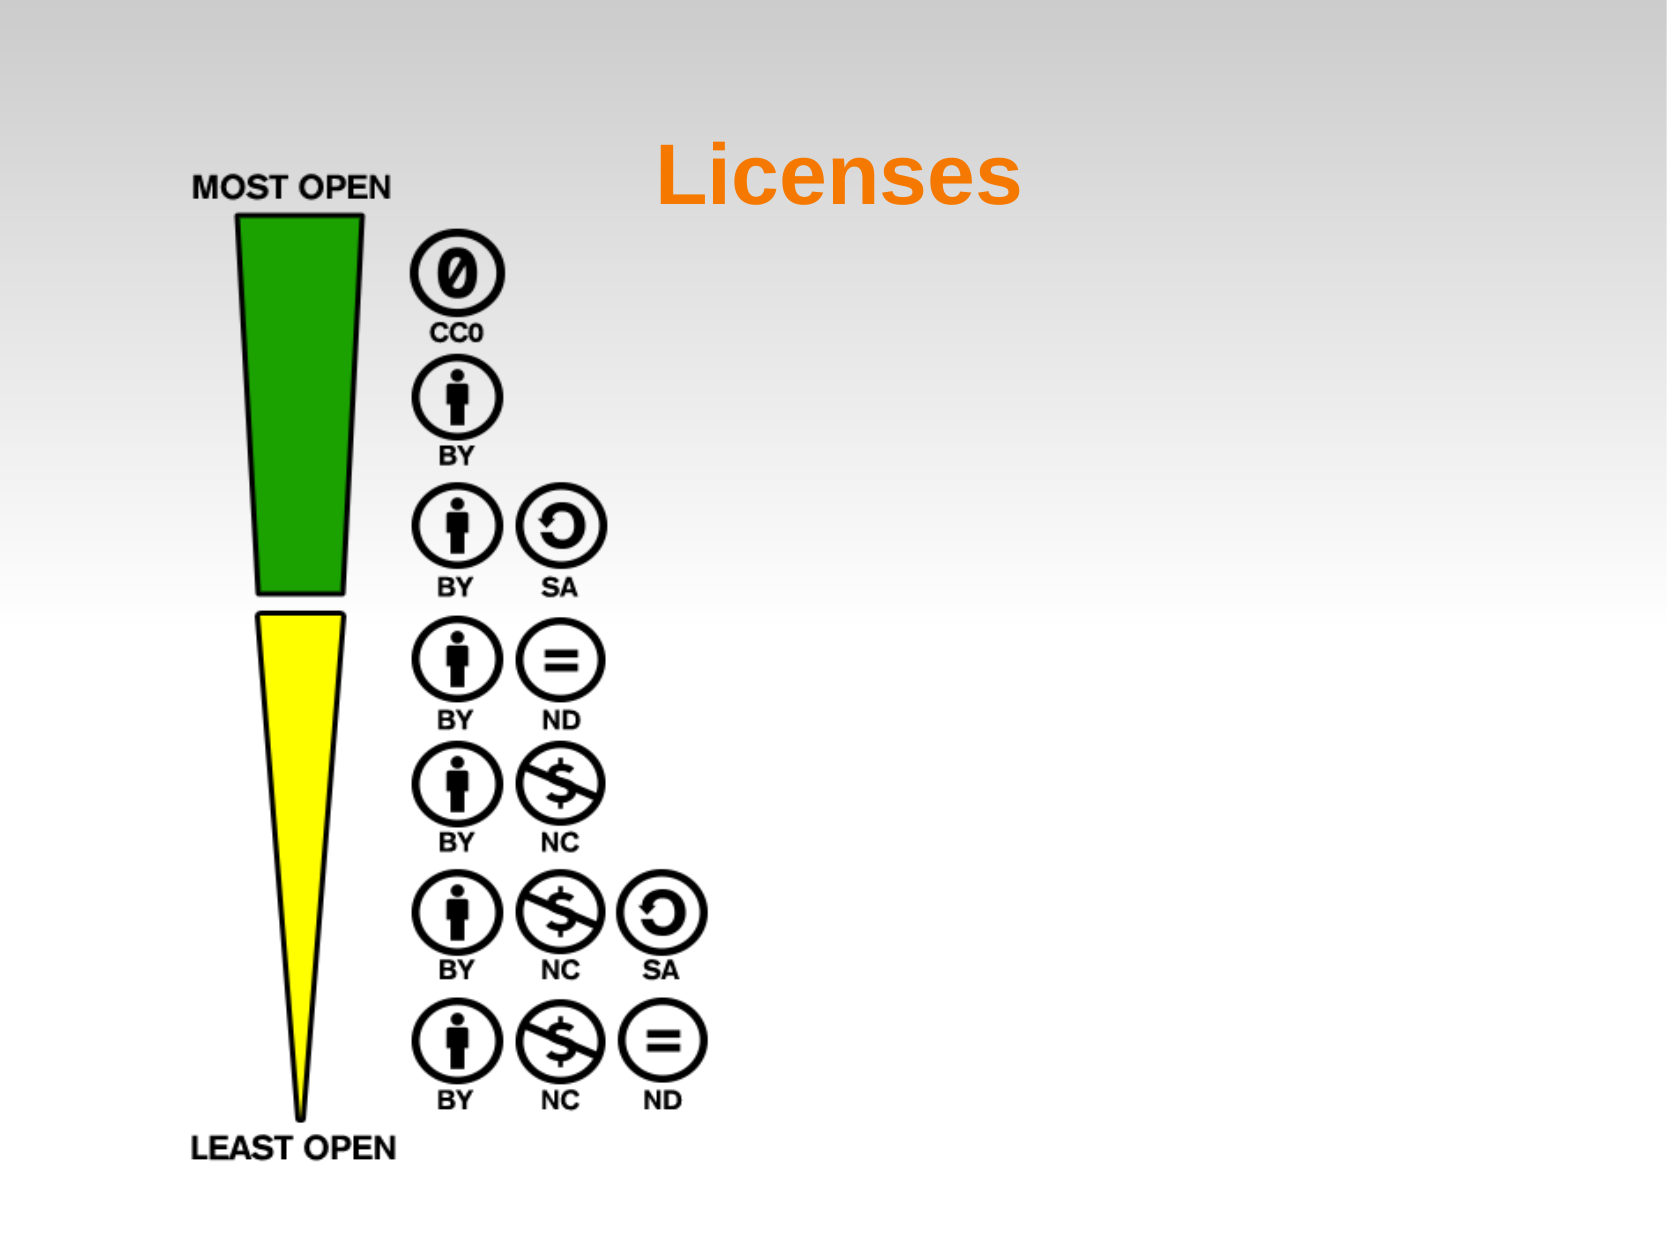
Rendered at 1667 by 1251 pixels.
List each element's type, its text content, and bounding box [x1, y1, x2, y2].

title Licenses [83, 51, 1596, 272]
picture [0, 0, 1667, 1250]
